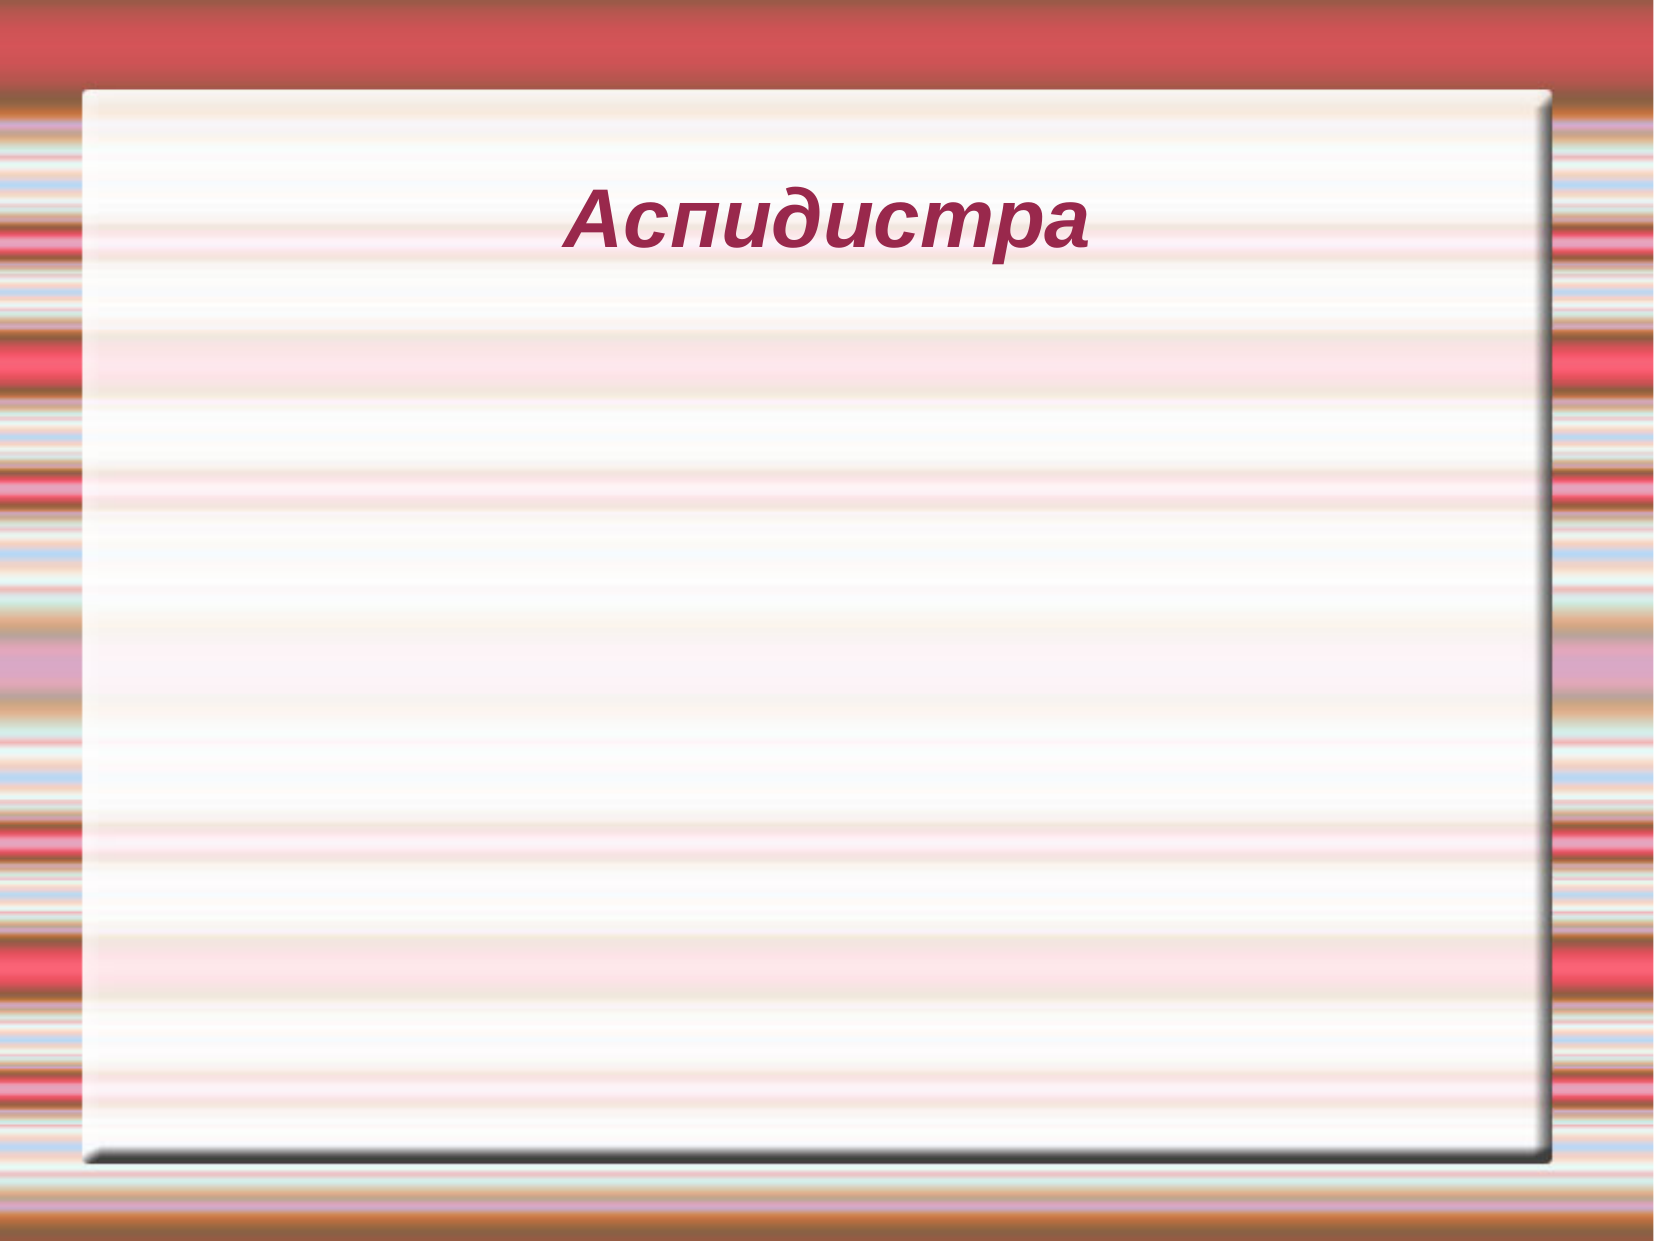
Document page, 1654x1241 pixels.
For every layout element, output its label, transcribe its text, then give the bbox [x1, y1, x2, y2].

chart [134, 350, 1516, 1132]
title Аспидистра [121, 122, 1534, 315]
picture [0, 0, 1654, 1241]
